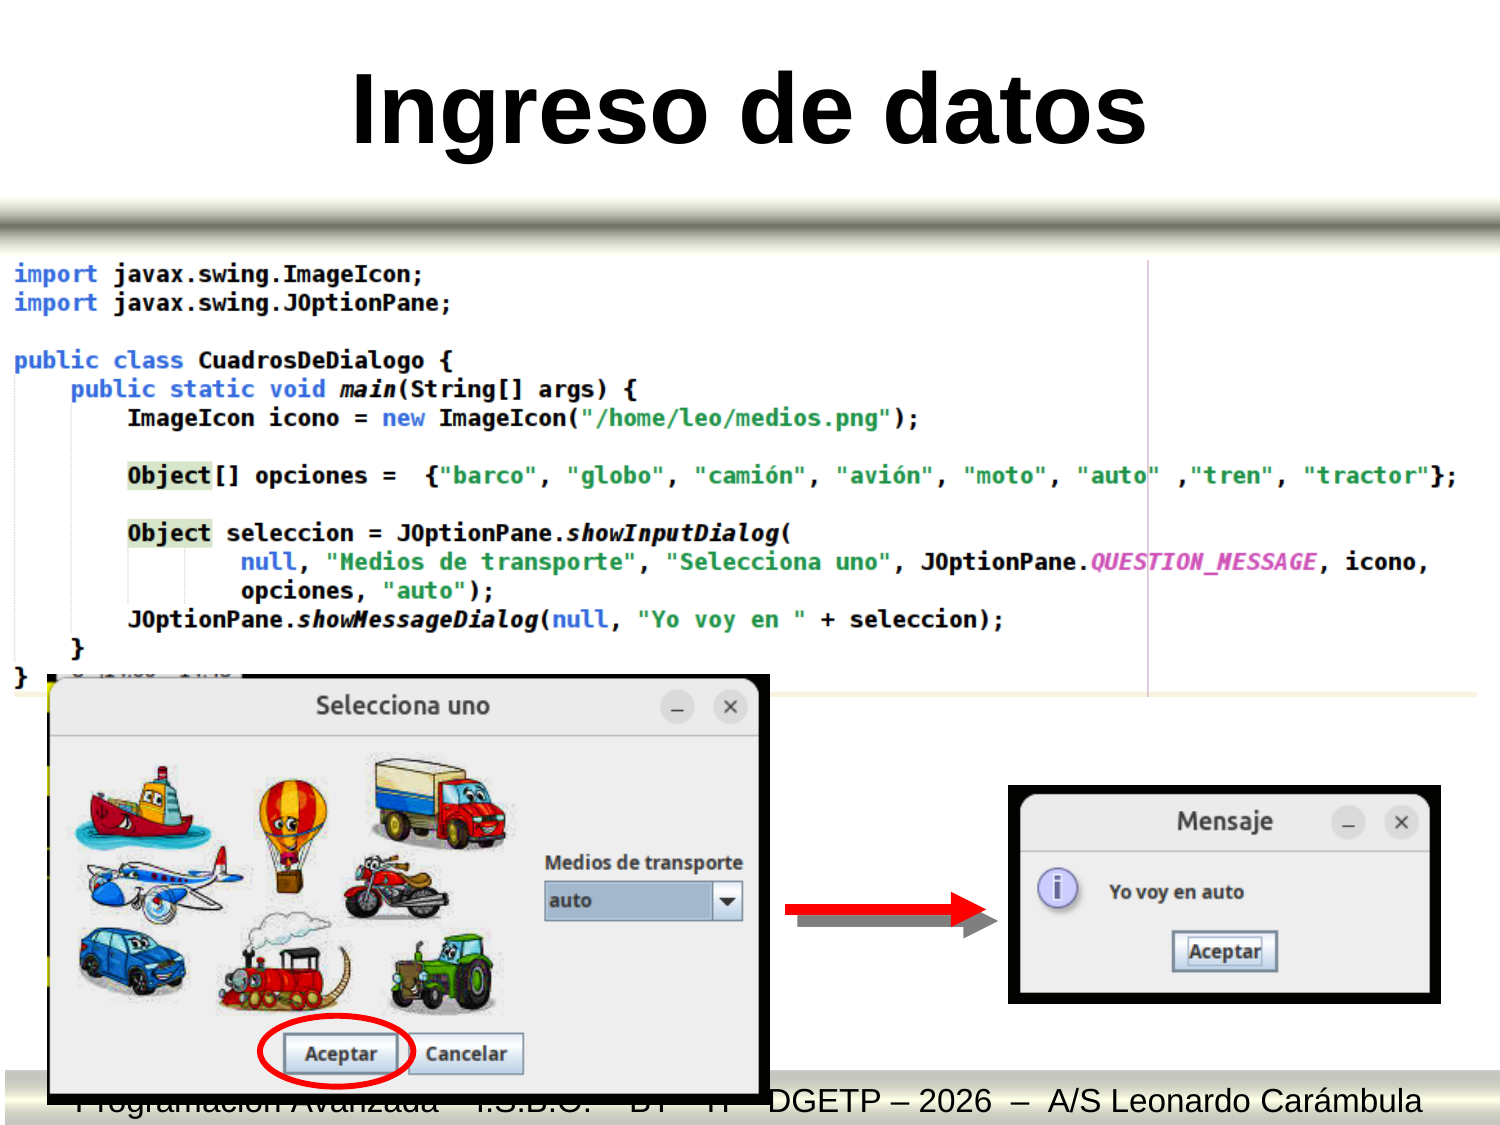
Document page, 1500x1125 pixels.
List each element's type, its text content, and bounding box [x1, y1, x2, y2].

title Ingreso de datos [0, 9, 1500, 198]
picture [1008, 785, 1441, 1004]
picture [0, 260, 1477, 1105]
